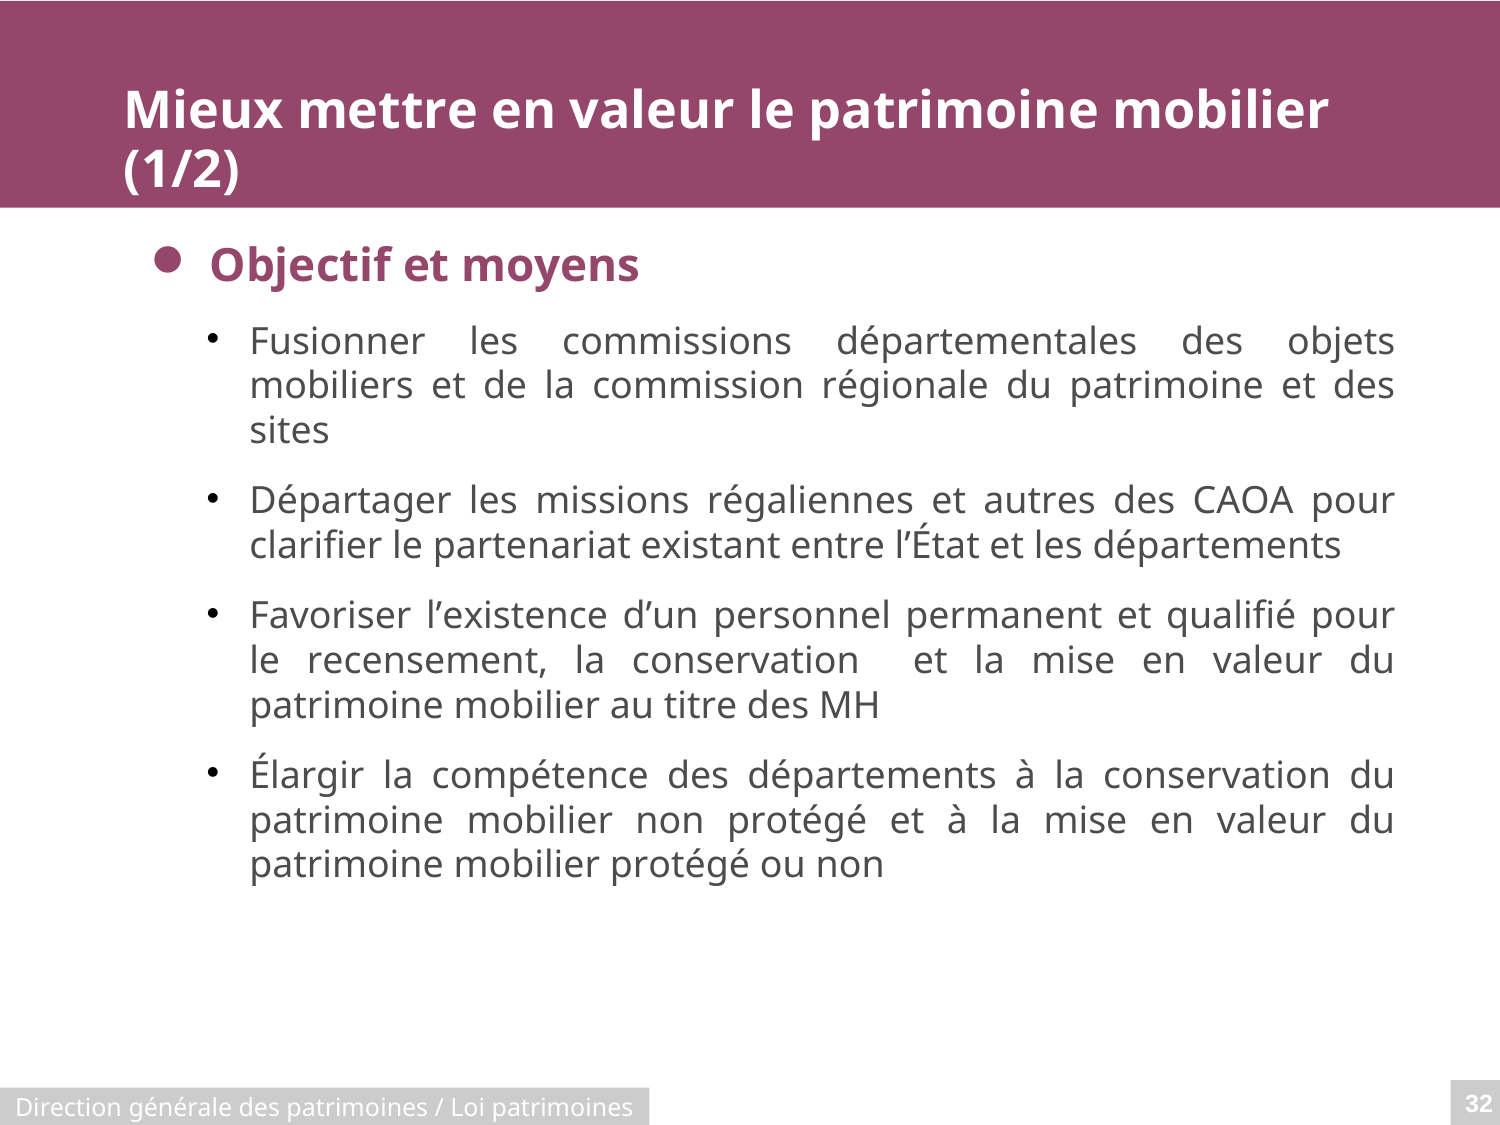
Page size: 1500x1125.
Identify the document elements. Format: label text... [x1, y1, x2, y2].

title Mieux mettre en valeur le patrimoine mobilier (1/2) [108, 66, 1388, 207]
list Objectif et moyens Fusionner les commissions départementales des objets mobiliers et de la commission régionale du patrimoine et des sites Départager les missions régaliennes et autres des CAOA pour clarifier le partenariat existant entre l’État et les départements Favoriser l’existence d’un personnel permanent et qualifié pour le recensement, la conservation et la mise en valeur du patrimoine mobilier au titre des MH Élargir la compétence des départements à la conservation du patrimoine mobilier non protégé et à la mise en valeur du patrimoine mobilier protégé ou non [29, 230, 1412, 1081]
text_box [0, 0, 1500, 208]
